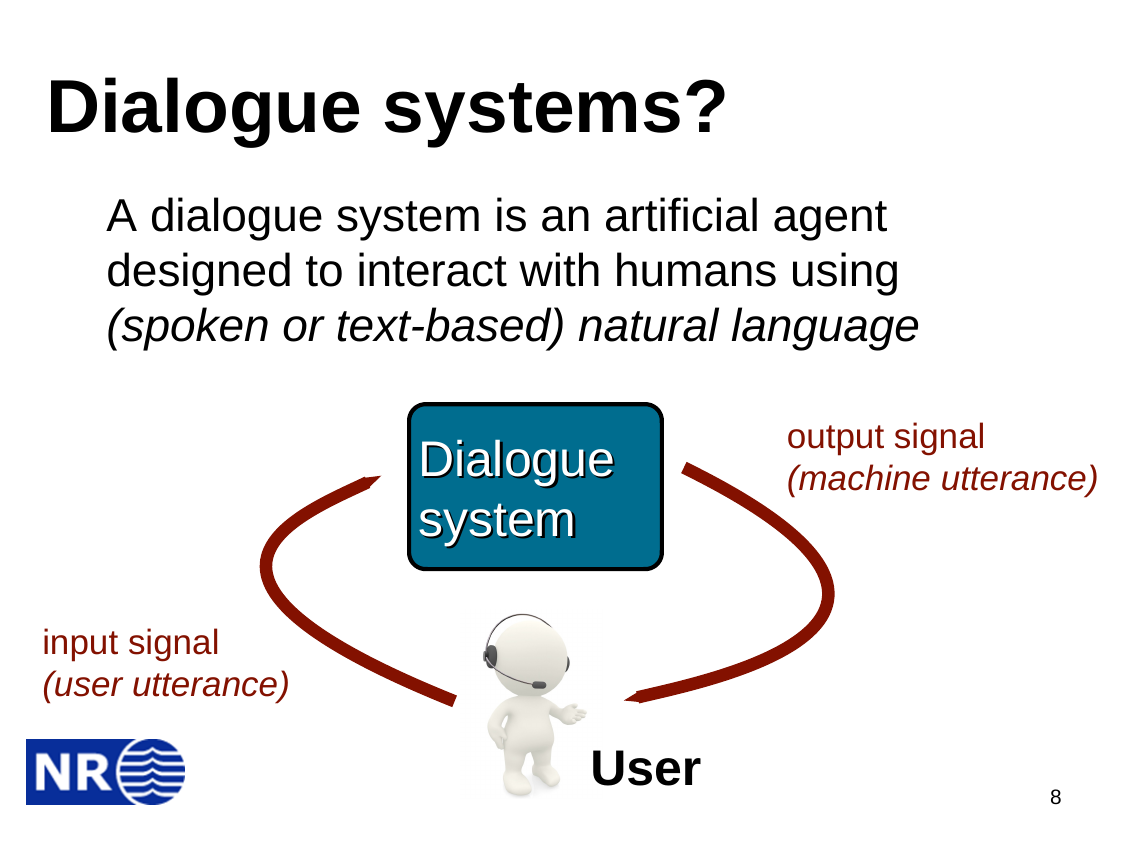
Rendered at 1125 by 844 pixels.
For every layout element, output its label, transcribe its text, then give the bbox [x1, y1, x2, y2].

text_box input signal (user utterance) [37, 614, 411, 709]
text_box output signal (machine utterance) [782, 408, 1125, 503]
text_box input signal (user utterance) [305, 614, 411, 675]
title Dialogue systems? [30, 32, 1095, 157]
text_box A dialogue system is an artificial agent designed to interact with humans using (spoken or text-based) natural language [91, 177, 1081, 388]
picture [460, 609, 603, 799]
text_box [1035, 776, 1095, 812]
text_box Dialogue system [409, 404, 662, 570]
text_box User [585, 730, 708, 800]
